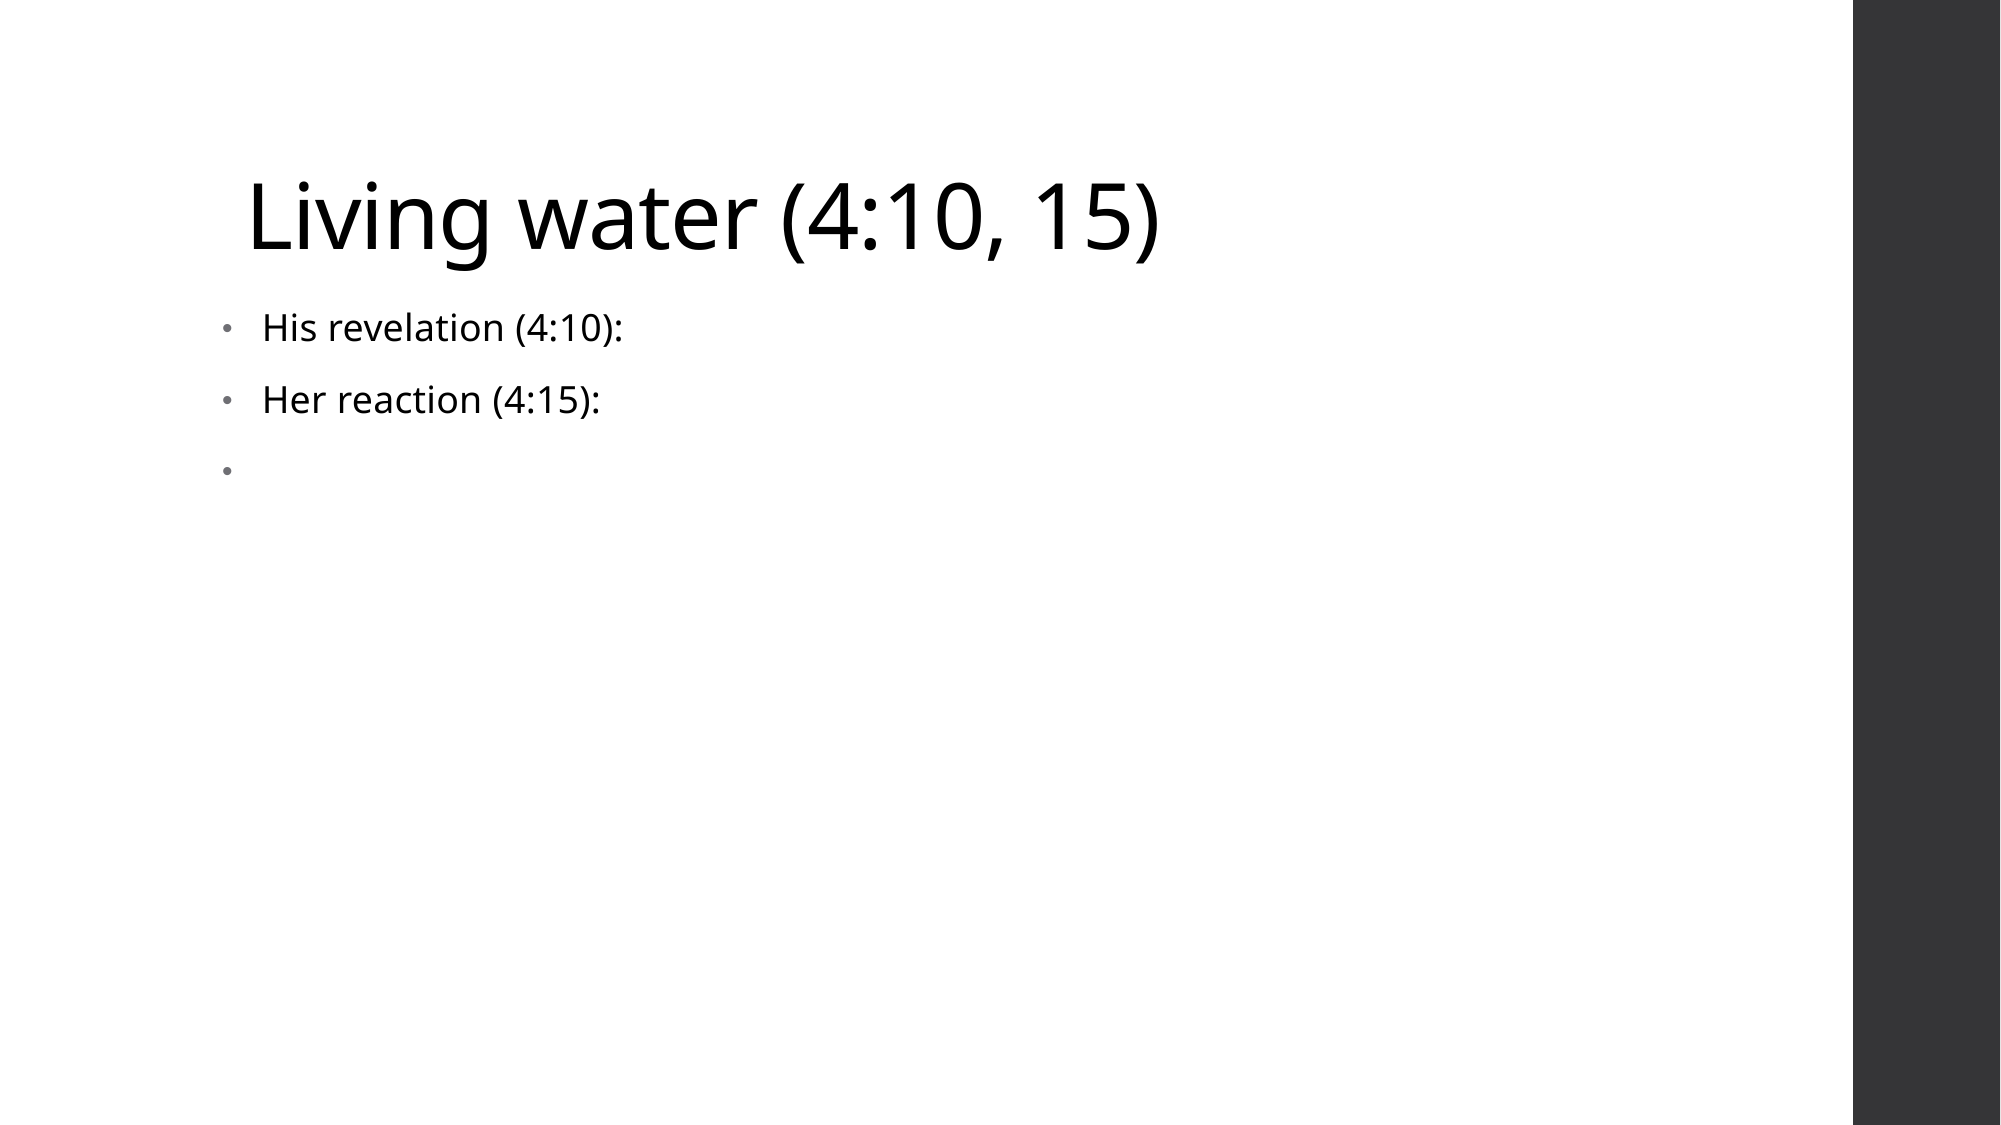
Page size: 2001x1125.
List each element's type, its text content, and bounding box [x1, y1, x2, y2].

title Living water (4:10, 15) [206, 60, 1797, 278]
list His revelation (4:10): Her reaction (4:15): [206, 299, 1617, 1014]
